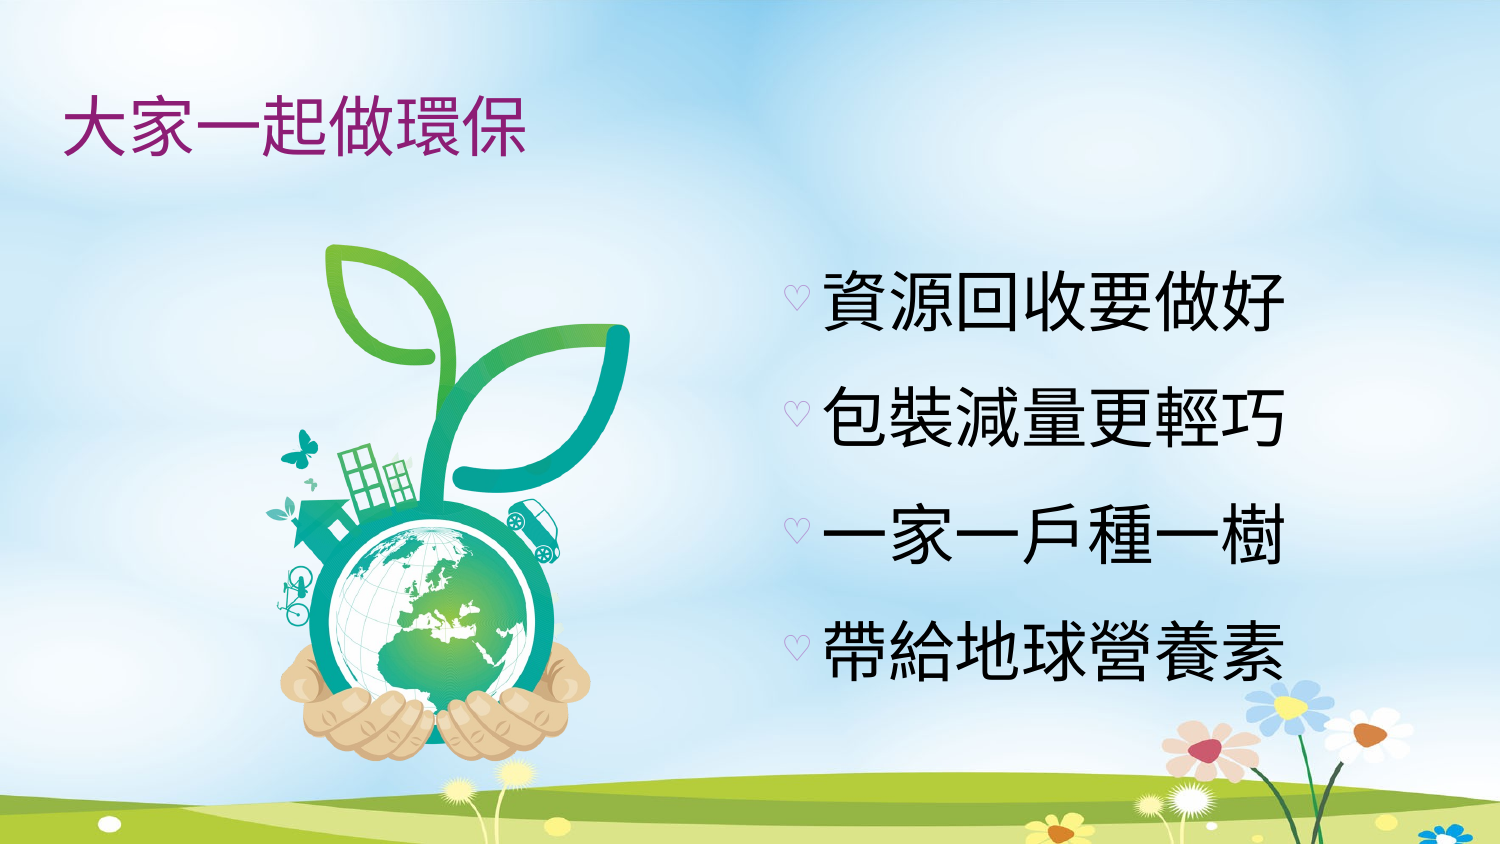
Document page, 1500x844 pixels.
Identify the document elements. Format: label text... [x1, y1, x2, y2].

list 資源回收要做好 包裝減量更輕巧 一家一戶種一樹 帶給地球營養素 [767, 177, 1418, 709]
title 大家一起做環保 [0, 0, 709, 245]
picture [0, 0, 1500, 844]
